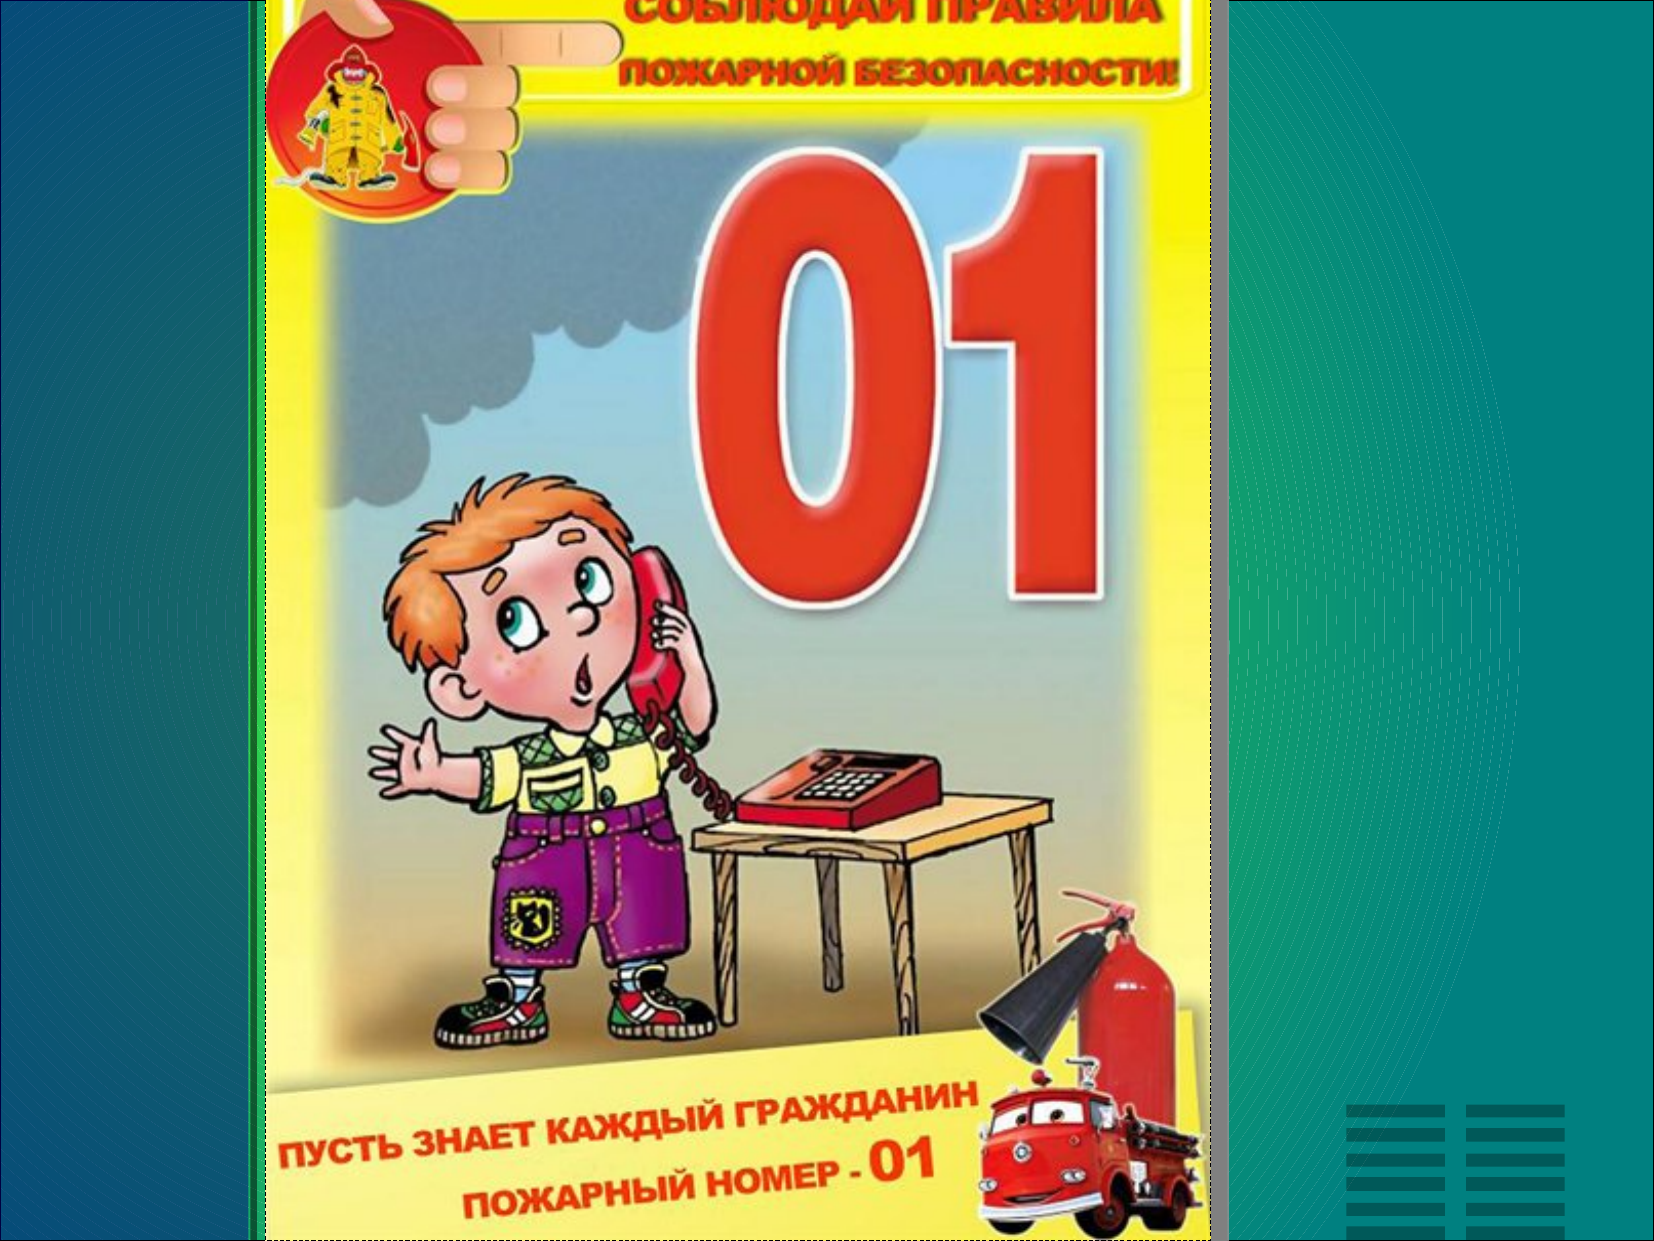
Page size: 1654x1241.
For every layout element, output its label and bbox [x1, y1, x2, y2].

picture [265, 0, 1211, 1241]
